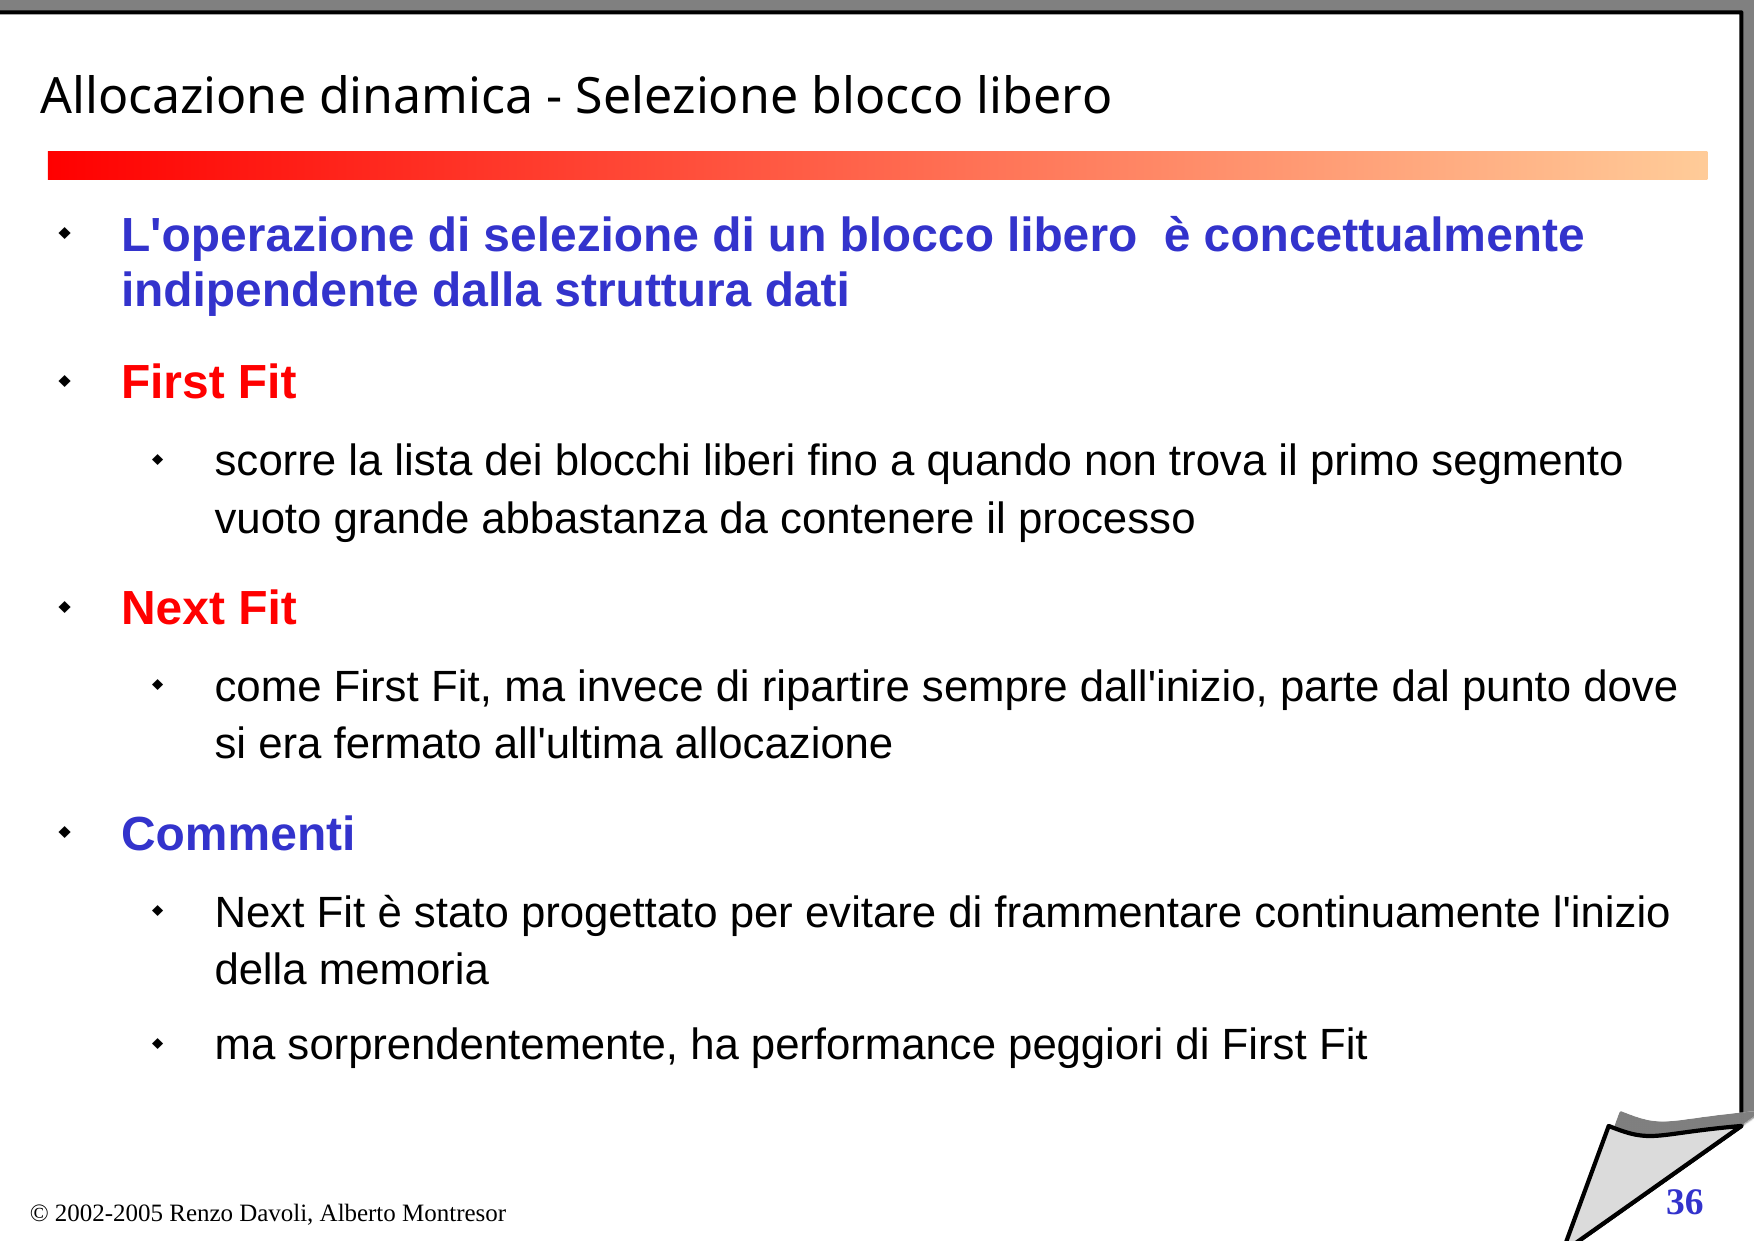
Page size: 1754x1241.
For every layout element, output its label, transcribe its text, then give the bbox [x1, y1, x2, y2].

text_box MMU [750, 152, 754, 179]
title Allocazione dinamica - Selezione blocco libero [40, 49, 1714, 144]
list L'operazione di selezione di un blocco libero è concettualmente indipendente dalla struttura dati First Fit scorre la lista dei blocchi liberi fino a quando non trova il primo segmento vuoto grande abbastanza da contenere il processo Next Fit come First Fit, ma invece di ripartire sempre dall'inizio, parte dal punto dove si era fermato all'ultima allocazione Commenti Next Fit è stato progettato per evitare di frammentare continuamente l'inizio della memoria ma sorprendentemente, ha performance peggiori di First Fit [58, 206, 1696, 1157]
